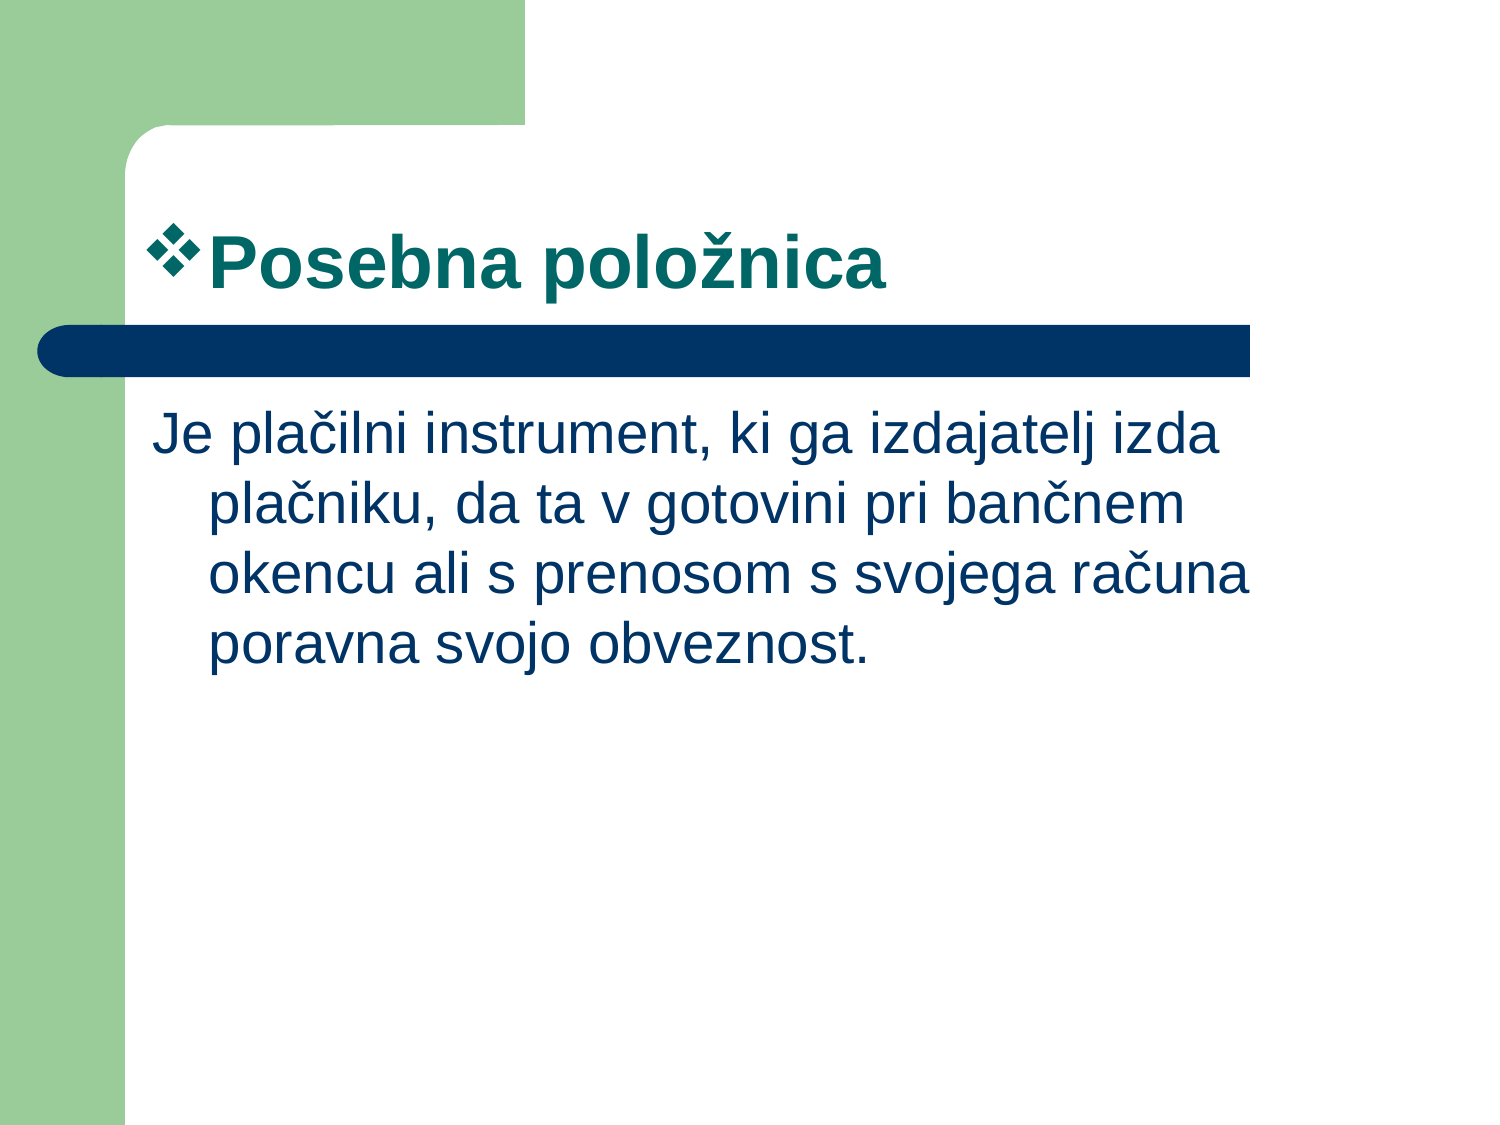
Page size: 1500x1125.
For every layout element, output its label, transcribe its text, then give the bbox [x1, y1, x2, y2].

list Je plačilni instrument, ki ga izdajatelj izda plačniku, da ta v gotovini pri bančnem okencu ali s prenosom s svojega računa poravna svojo obveznost. [137, 387, 1400, 999]
title Posebna položnica [125, 125, 1425, 313]
